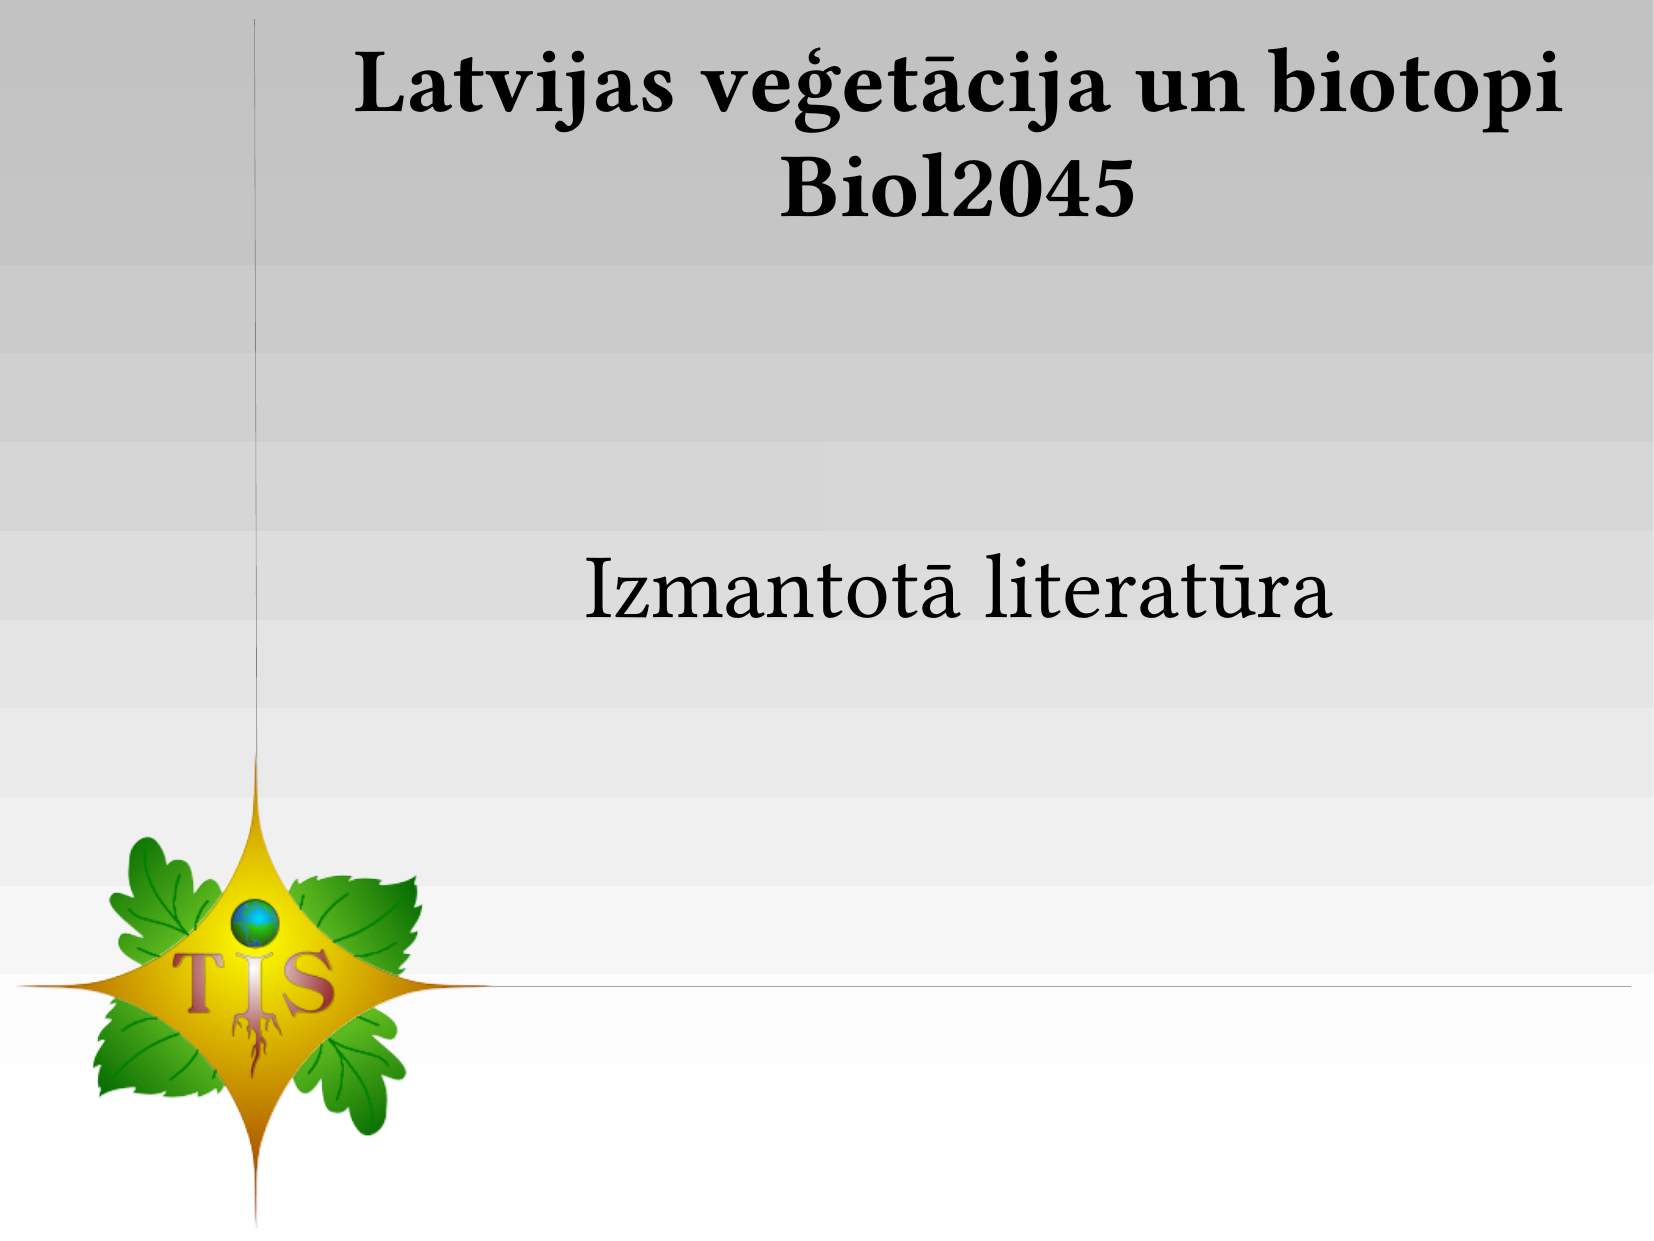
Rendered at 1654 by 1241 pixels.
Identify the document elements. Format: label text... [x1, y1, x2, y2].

title Izmantotā literatūra [295, 314, 1625, 861]
picture [0, 0, 1654, 1241]
